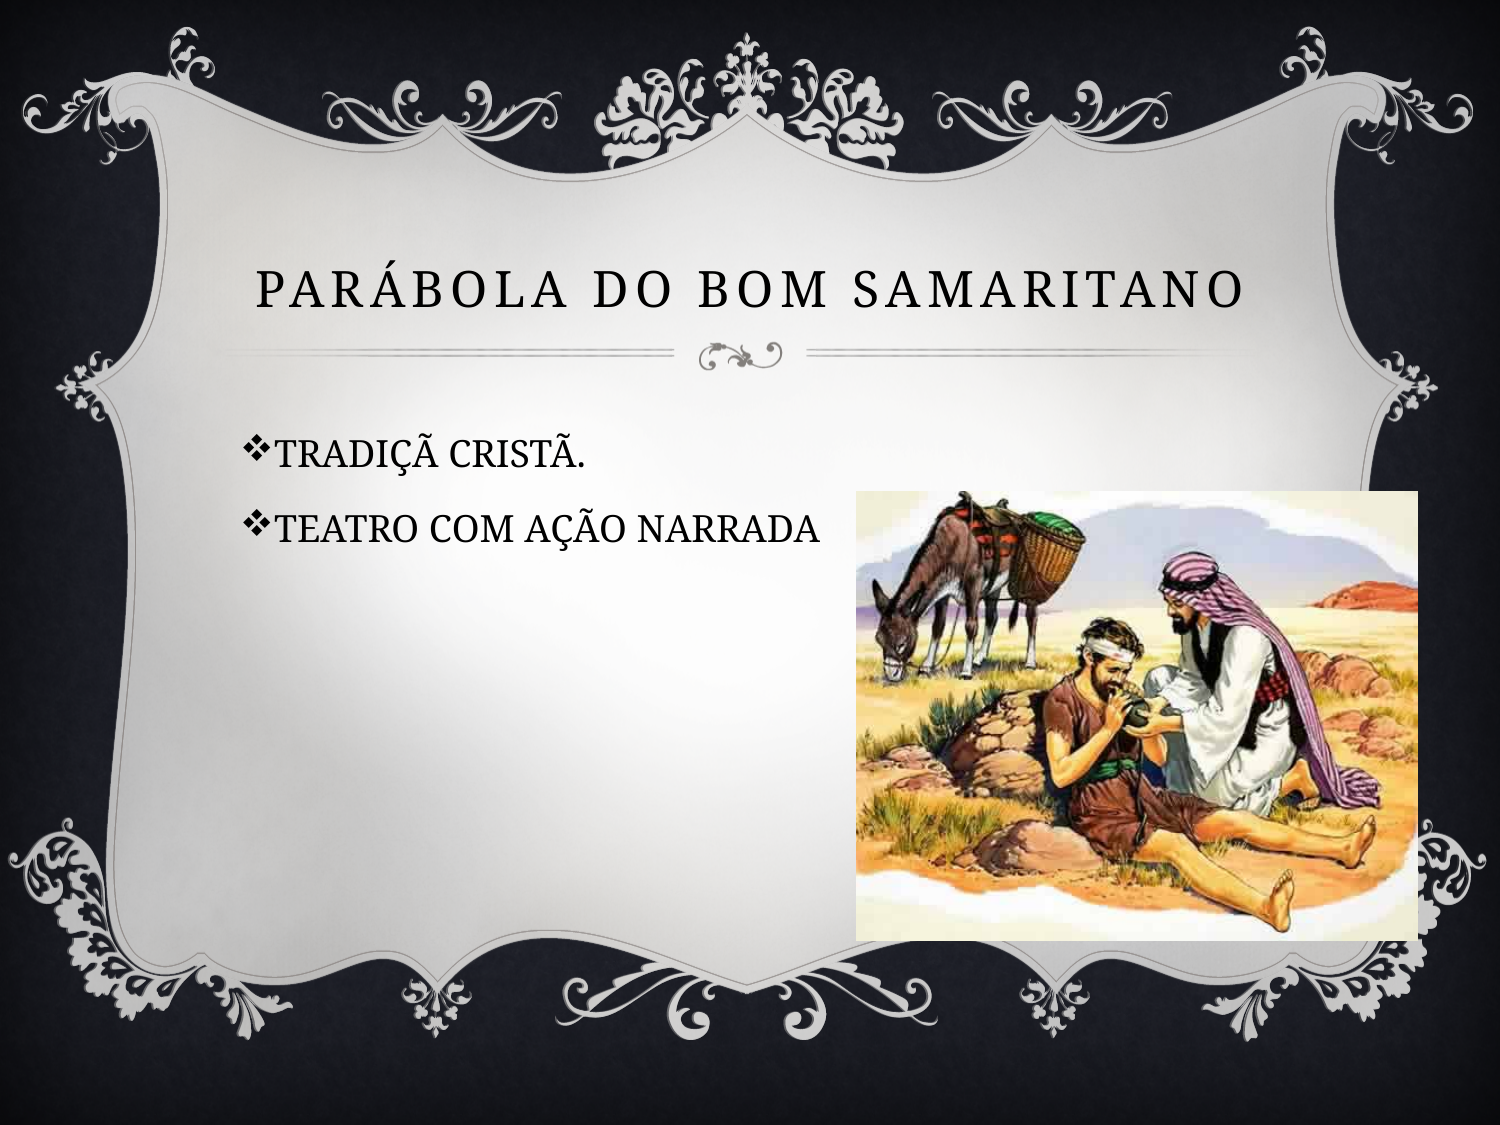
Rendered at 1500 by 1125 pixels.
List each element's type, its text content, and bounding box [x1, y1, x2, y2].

list TRADIÇÃ CRISTÃ. TEATRO COM AÇÃO NARRADA [225, 399, 1275, 900]
title PARÁBOLA DO BOM SAMARITANO [225, 212, 1275, 325]
picture [0, 0, 1500, 1125]
